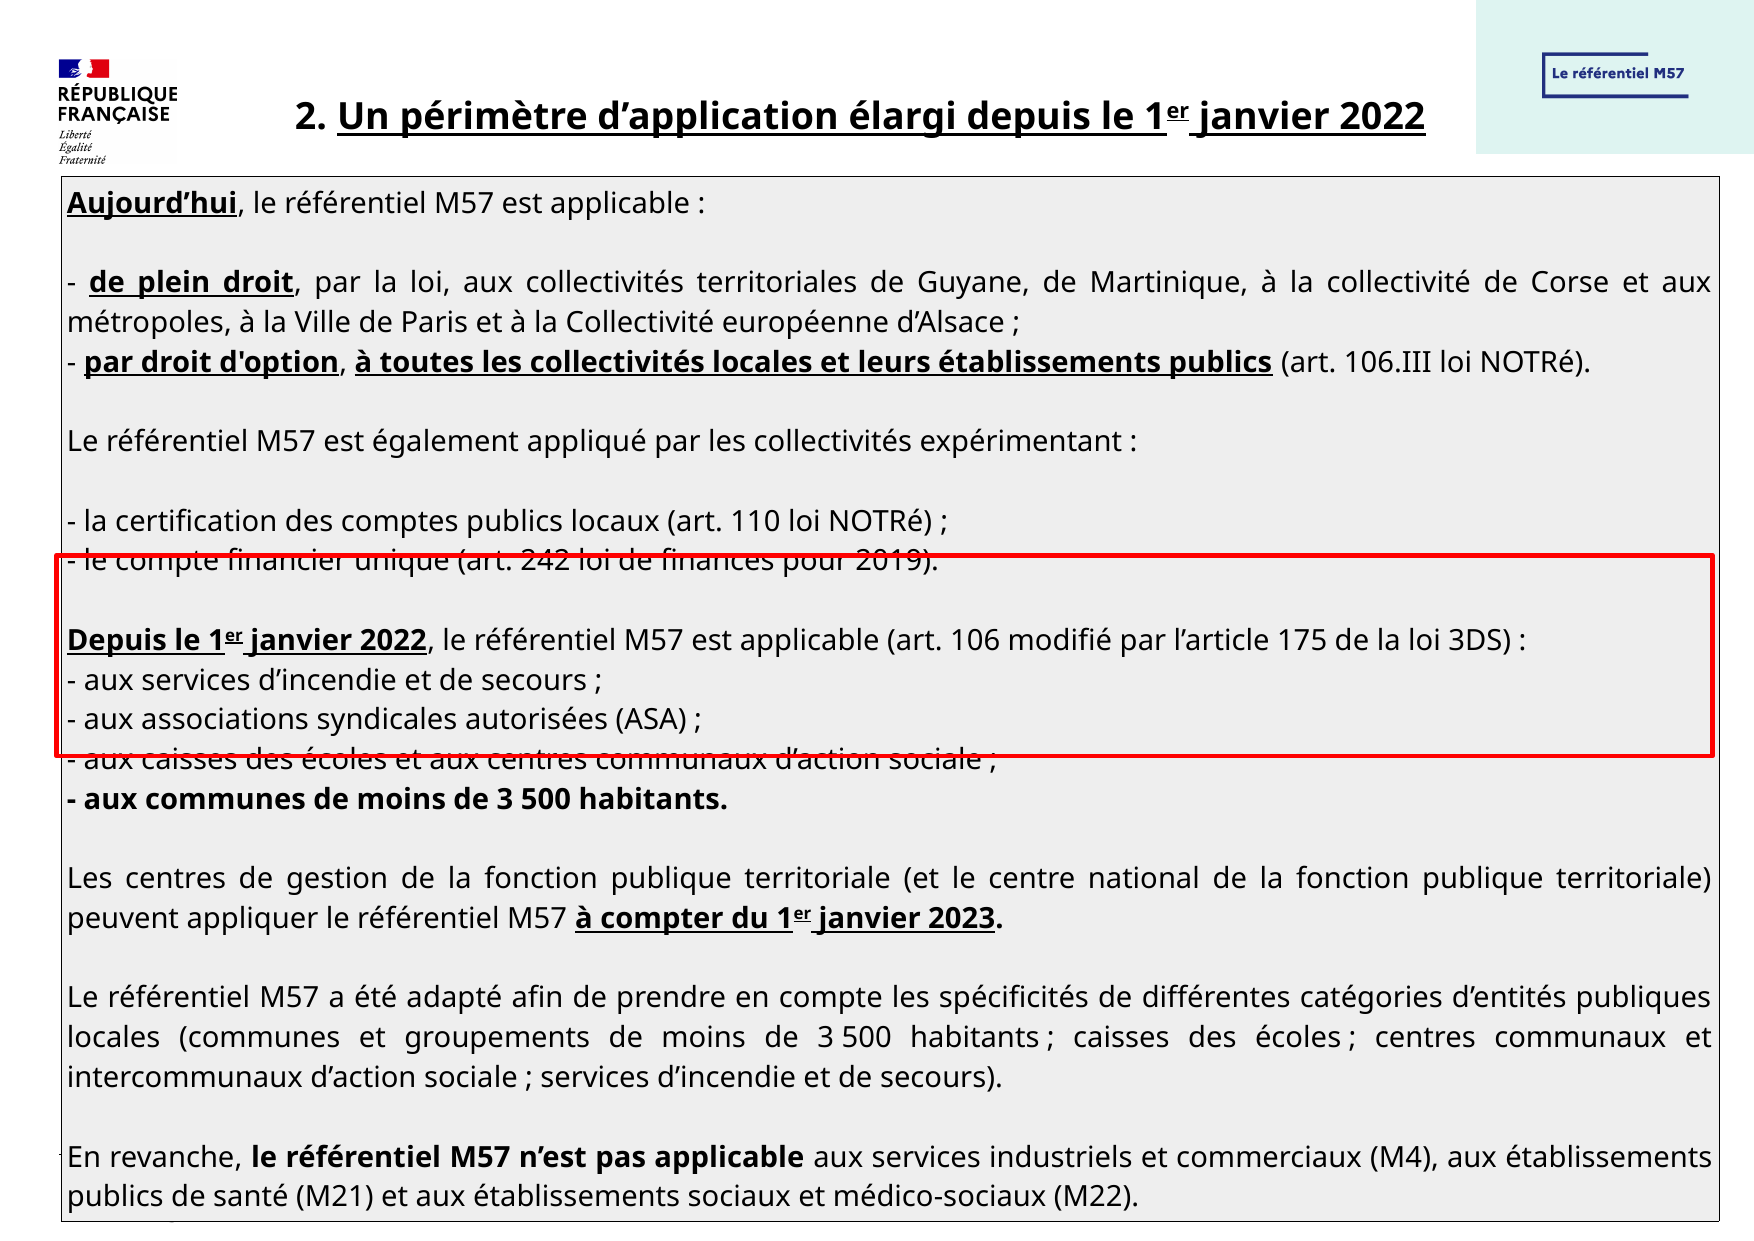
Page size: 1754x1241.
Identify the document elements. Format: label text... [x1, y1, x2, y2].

picture [58, 59, 177, 164]
table_header Aujourd’hui, le référentiel M57 est applicable : - de plein droit, par la loi, aux collectivités territoriales de Guyane, de Martinique, à la collectivité de Corse et aux métropoles, à la Ville de Paris et à la Collectivité européenne d’Alsace ; - par droit d'option, à toutes les collectivités locales et leurs établissements publics (art. 106.III loi NOTRé). Le référentiel M57 est également appliqué par les collectivités expérimentant : - la certification des comptes publics locaux (art. 110 loi NOTRé) ; - le compte financier unique (art. 242 loi de finances pour 2019). Depuis le 1er janvier 2022, le référentiel M57 est applicable (art. 106 modifié par l’article 175 de la loi 3DS) : - aux services d’incendie et de secours ; - aux associations syndicales autorisées (ASA) ; - aux caisses des écoles et aux centres communaux d’action sociale ; - aux communes de moins de 3 500 habitants. Les centres de gestion de la fonction publique territoriale (et le centre national de la fonction publique territoriale) peuvent appliquer le référentiel M57 à compter du 1er janvier 2023. Le référentiel M57 a été adapté afin de prendre en compte les spécificités de différentes catégories d’entités publiques locales (communes et groupements de moins de 3 500 habitants ; caisses des écoles ; centres communaux et intercommunaux d’action sociale ; services d’incendie et de secours). En revanche, le référentiel M57 n’est pas applicable aux services industriels et commerciaux (M4), aux établissements publics de santé (M21) et aux établissements sociaux et médico-sociaux (M22). [62, 177, 1719, 1221]
table_header Aujourd’hui, le référentiel M57 est applicable : - de plein droit, par la loi, aux collectivités territoriales de Guyane, de Martinique, à la collectivité de Corse et aux métropoles, à la Ville de Paris et à la Collectivité européenne d’Alsace ; - par droit d'option, à toutes les collectivités locales et leurs établissements publics (art. 106.III loi NOTRé). Le référentiel M57 est également appliqué par les collectivités expérimentant : - la certification des comptes publics locaux (art. 110 loi NOTRé) ; - le compte financier unique (art. 242 loi de finances pour 2019). Depuis le 1er janvier 2022, le référentiel M57 est applicable (art. 106 modifié par l’article 175 de la loi 3DS) : - aux services d’incendie et de secours ; - aux associations syndicales autorisées (ASA) ; - aux caisses des écoles et aux centres communaux d’action sociale ; - aux communes de moins de 3 500 habitants. Les centres de gestion de la fonction publique territoriale (et le centre national de la fonction publique territoriale) peuvent appliquer le référentiel M57 à compter du 1er janvier 2023. Le référentiel M57 a été adapté afin de prendre en compte les spécificités de différentes catégories d’entités publiques locales (communes et groupements de moins de 3 500 habitants ; caisses des écoles ; centres communaux et intercommunaux d’action sociale ; services d’incendie et de secours). En revanche, le référentiel M57 n’est pas applicable aux services industriels et commerciaux (M4), aux établissements publics de santé (M21) et aux établissements sociaux et médico-sociaux (M22). [62, 558, 1710, 754]
text_box 2. Un périmètre d’application élargi depuis le 1er janvier 2022 [247, 82, 1473, 164]
picture [1476, 0, 1754, 154]
